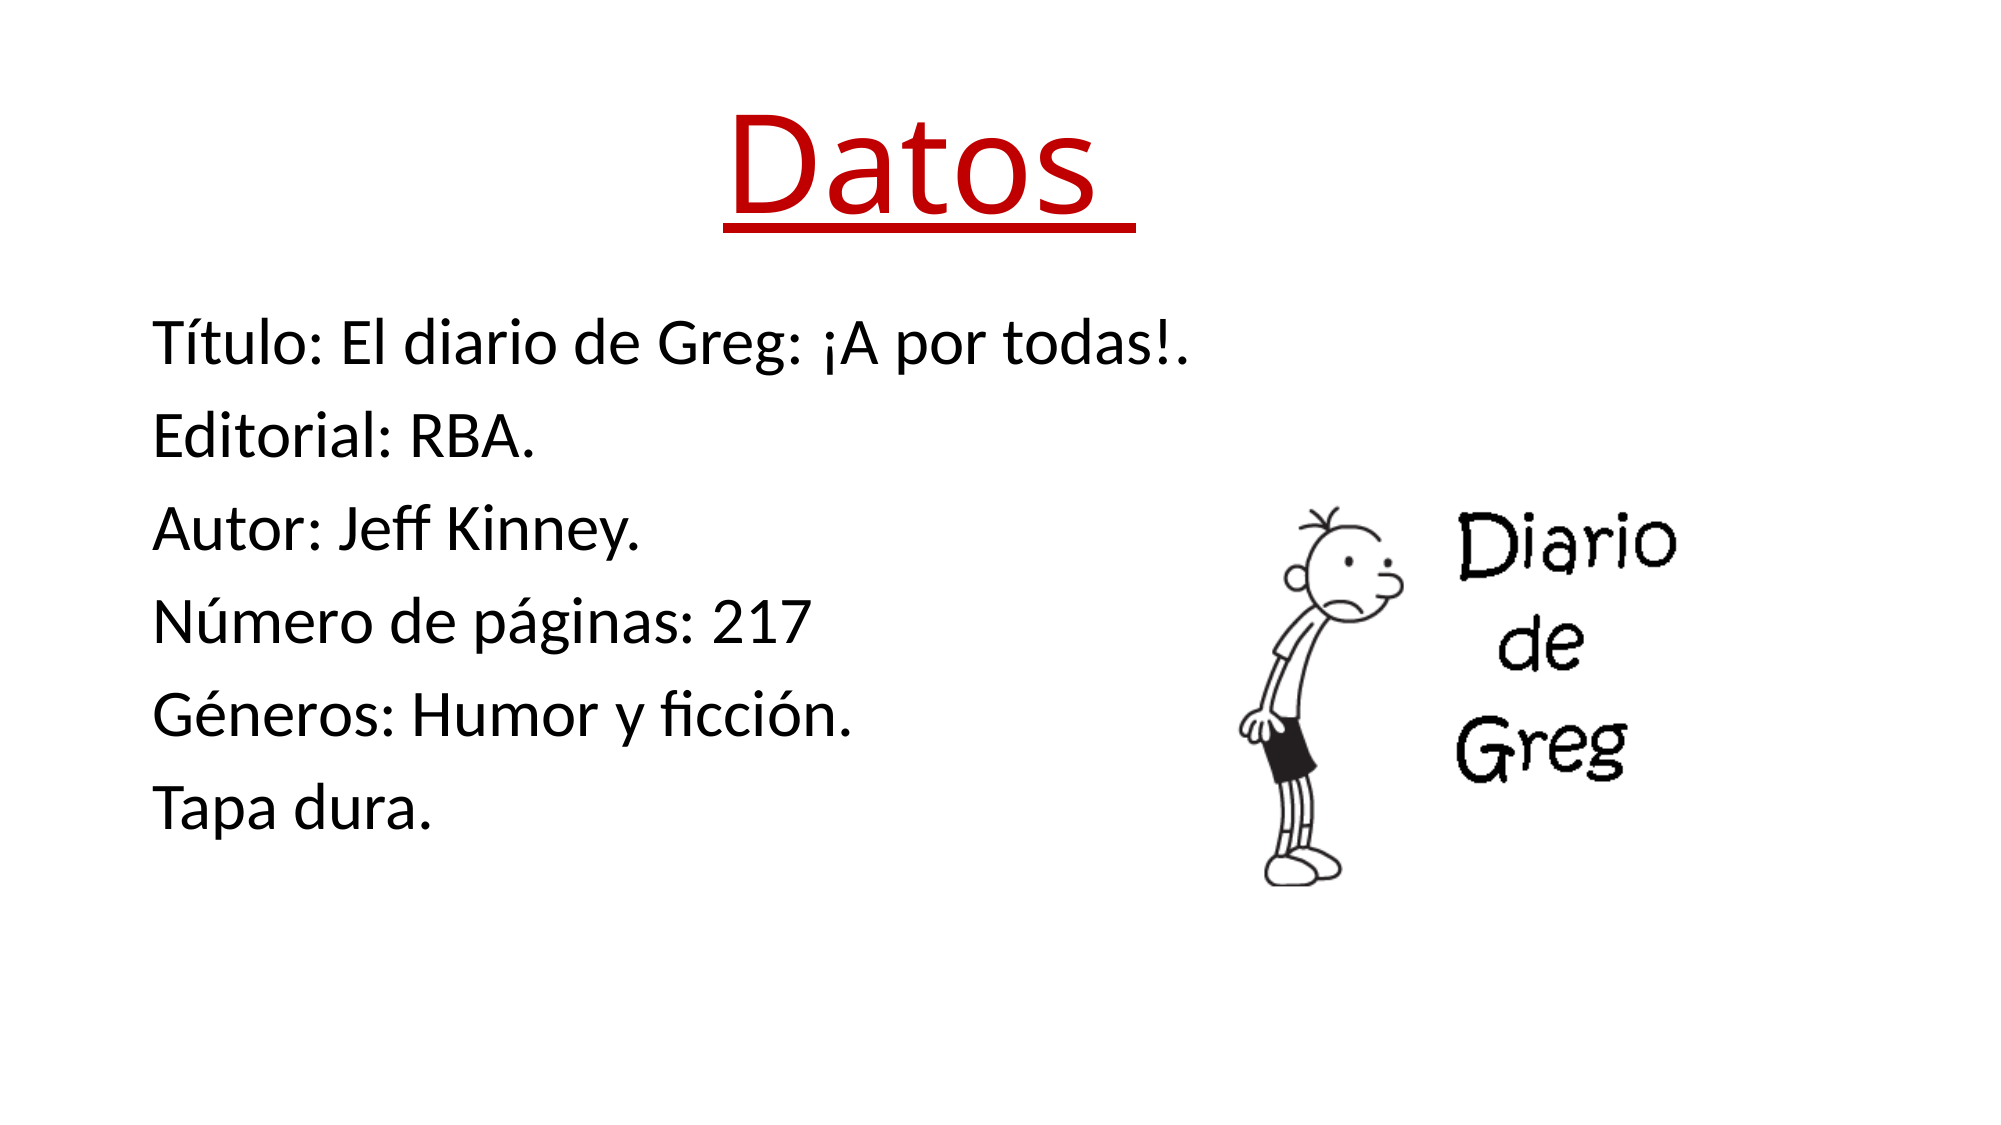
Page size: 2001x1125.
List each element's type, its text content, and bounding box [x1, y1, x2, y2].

picture [1235, 417, 1778, 896]
title Datos [708, 59, 1863, 278]
list Título: El diario de Greg: ¡A por todas!. Editorial: RBA. Autor: Jeff Kinney. Número de páginas: 217 Géneros: Humor y ficción. Tapa dura. [137, 299, 1863, 1014]
